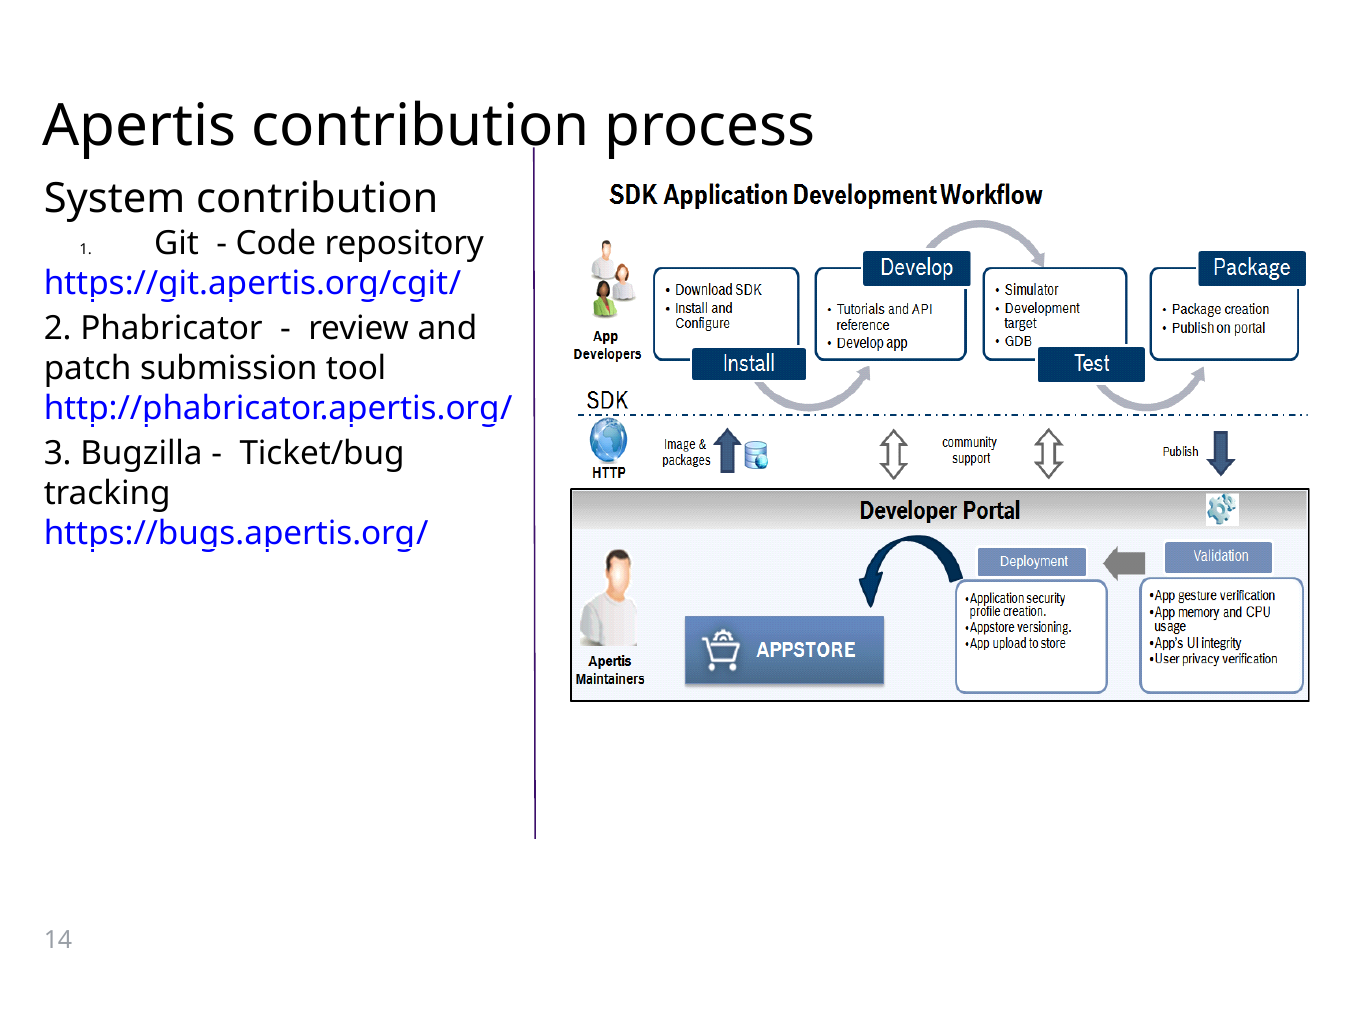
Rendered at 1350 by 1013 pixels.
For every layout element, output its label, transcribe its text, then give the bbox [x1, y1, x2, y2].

text_box 14 [43, 923, 91, 991]
text_box System contribution Git - Code repository https://git.apertis.org/cgit/ 2. Phabricator - review and patch submission tool http://phabricator.apertis.org/ 3. Bugzilla - Ticket/bug tracking https://bugs.apertis.org/ [43, 171, 533, 816]
text_box Apertis contribution process [42, 42, 1055, 170]
picture [565, 169, 1336, 706]
